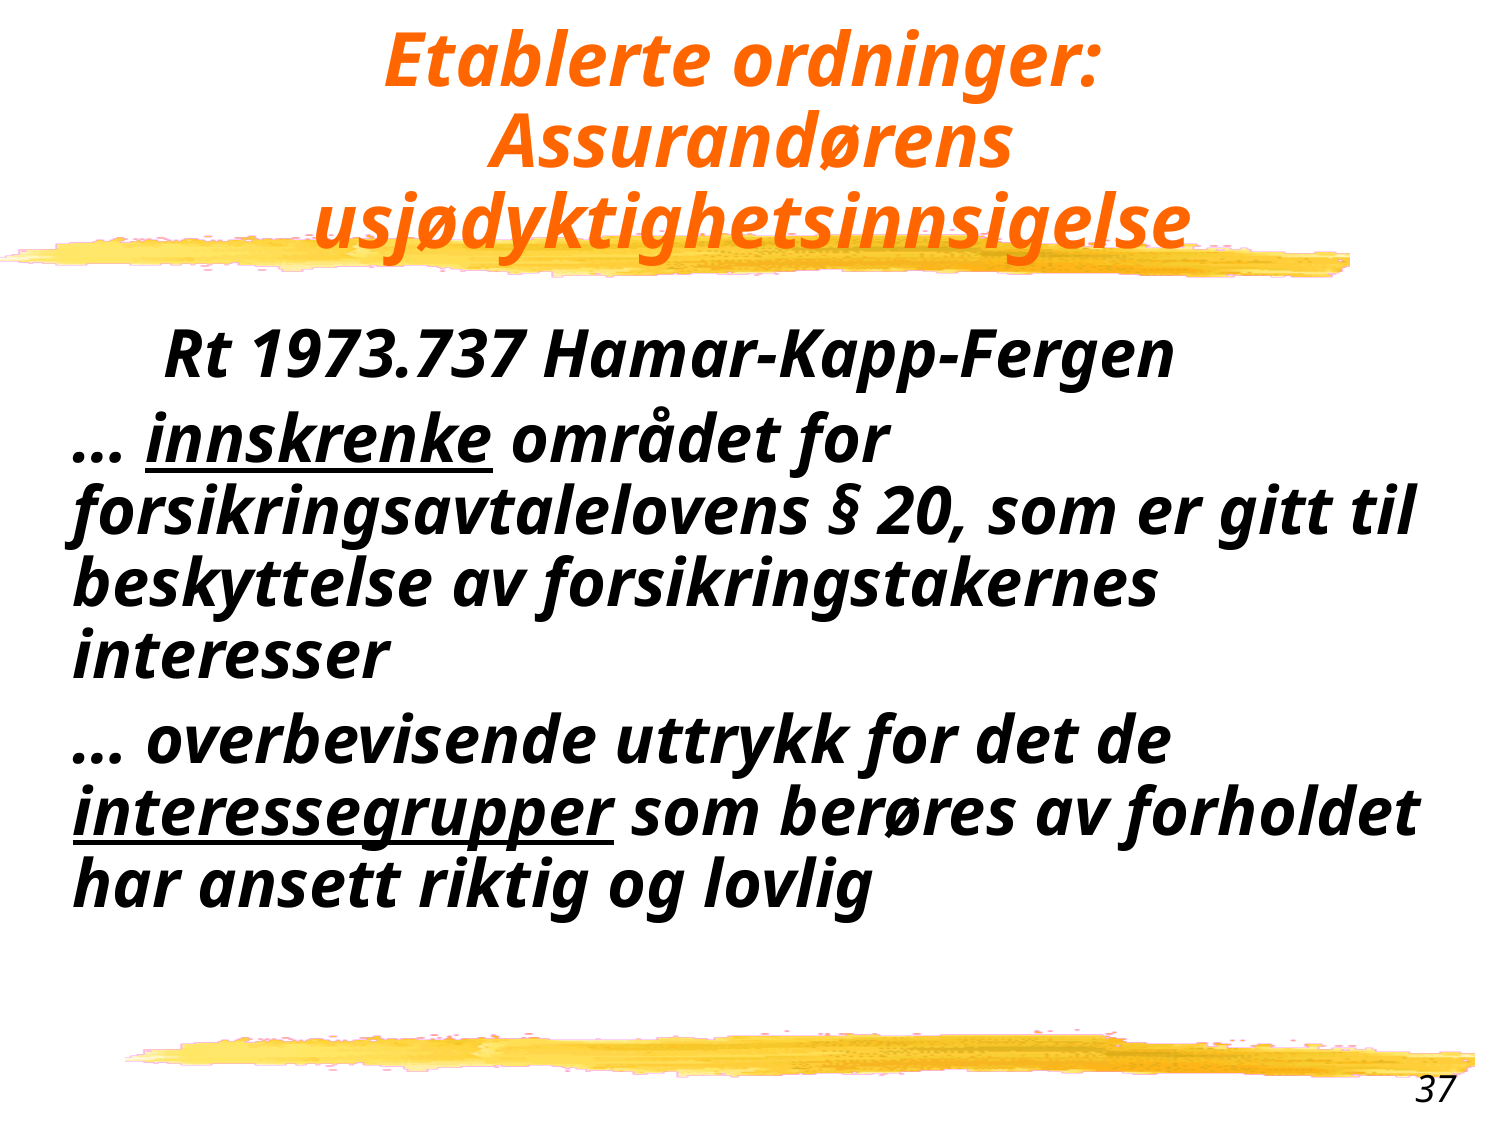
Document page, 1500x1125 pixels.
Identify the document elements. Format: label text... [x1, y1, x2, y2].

picture [0, 224, 1350, 288]
slide_number <number> [1400, 1050, 1500, 1125]
title Etablerte ordninger: Assurandørens usjødyktighetsinnsigelse [29, 41, 1477, 245]
list Rt 1973.737 Hamar-Kapp-Fergen … innskrenke området for forsikringsavtalelovens § 20, som er gitt til beskyttelse av forsikringstakernes interesser … overbevisende uttrykk for det de interessegrupper som berøres av forholdet har ansett riktig og lovlig [57, 312, 1466, 988]
picture [125, 1024, 1475, 1088]
